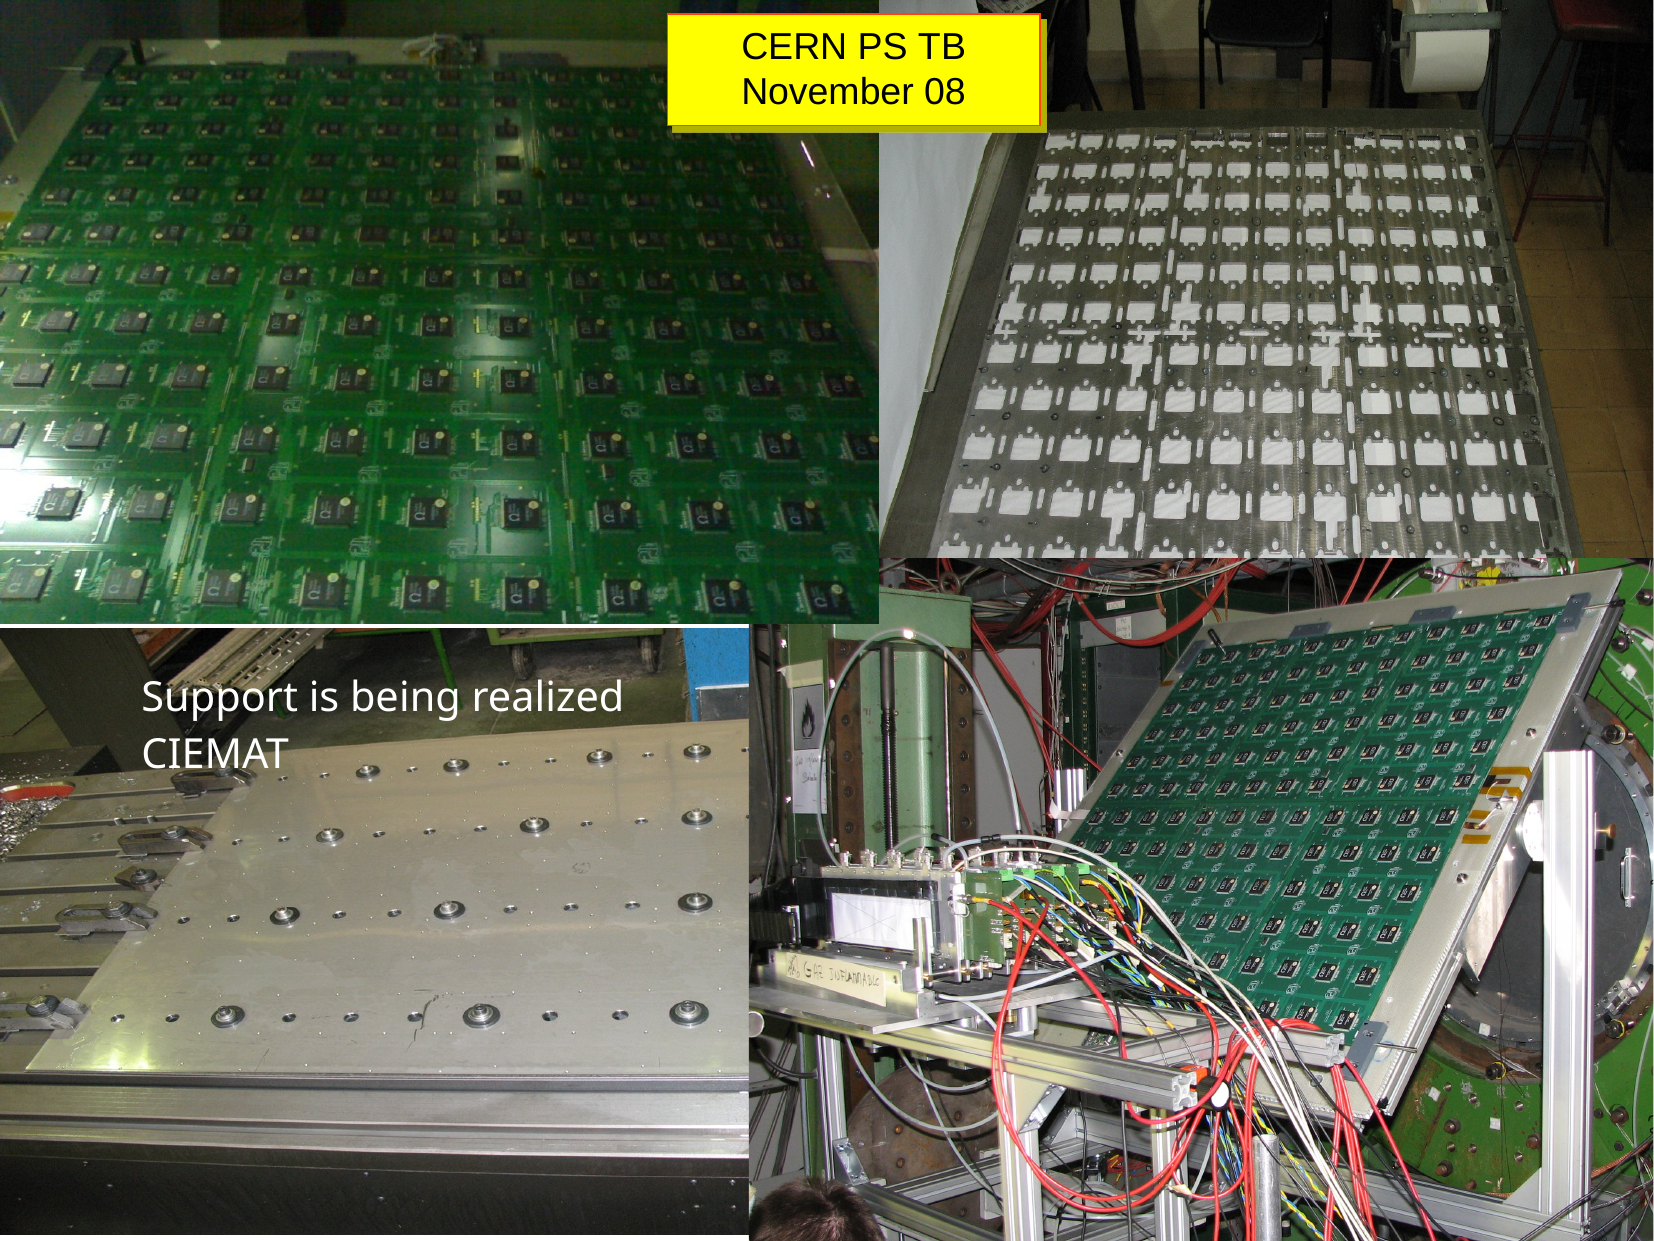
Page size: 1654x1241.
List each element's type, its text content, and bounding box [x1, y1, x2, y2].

text_box CERN PS TB November 08 [667, 14, 1041, 126]
picture [0, 0, 1654, 1241]
text_box Support is being realized CIEMAT [126, 659, 641, 789]
